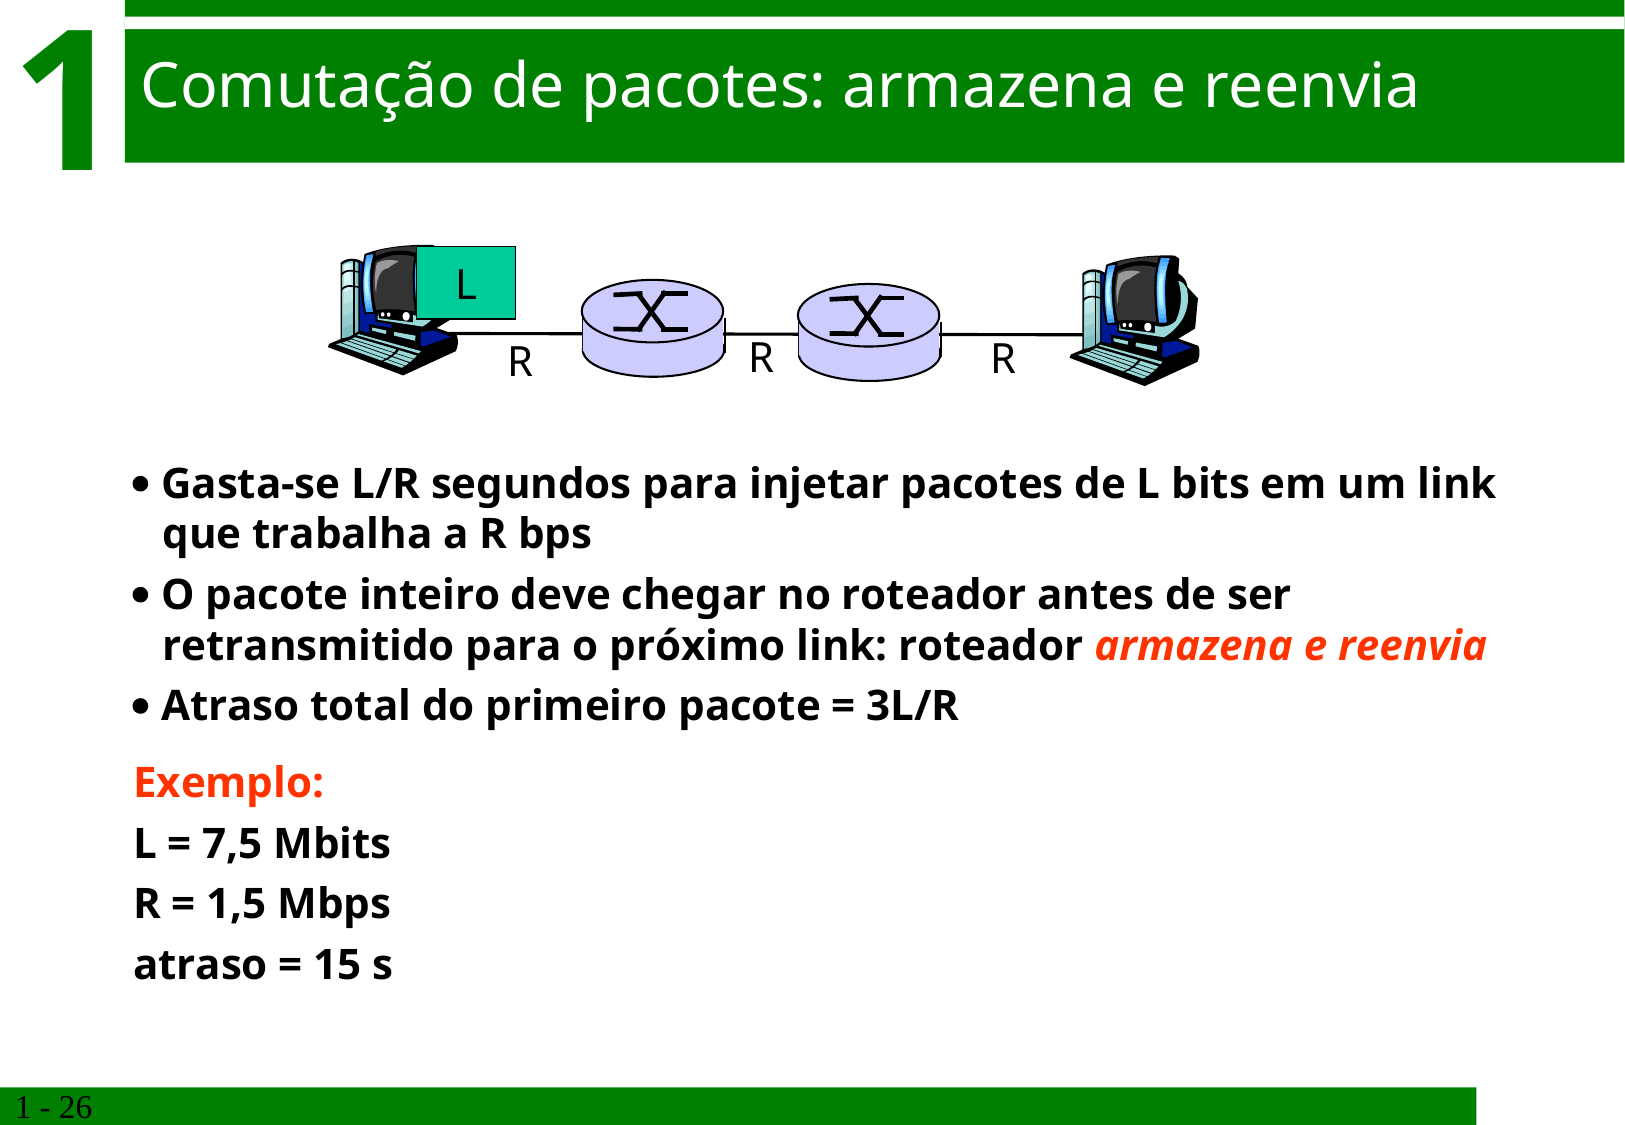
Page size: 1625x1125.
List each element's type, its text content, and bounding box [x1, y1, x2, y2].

text_box R [975, 324, 1032, 391]
list  Gasta-se L/R segundos para injetar pacotes de L bits em um link que trabalha a R bps  O pacote inteiro deve chegar no roteador antes de ser retransmitido para o próximo link: roteador armazena e reenvia  Atraso total do primeiro pacote = 3L/R Exemplo: L = 7,5 Mbits R = 1,5 Mbps atraso = 15 s [118, 448, 1531, 1035]
text_box Comutação de pacotes: armazena e reenvia [125, 37, 1625, 138]
text_box L [416, 246, 516, 319]
picture [327, 243, 460, 376]
text_box R [493, 326, 549, 393]
text_box [797, 283, 940, 381]
text_box R [733, 323, 790, 389]
chart [1069, 254, 1202, 387]
text_box [581, 279, 724, 377]
